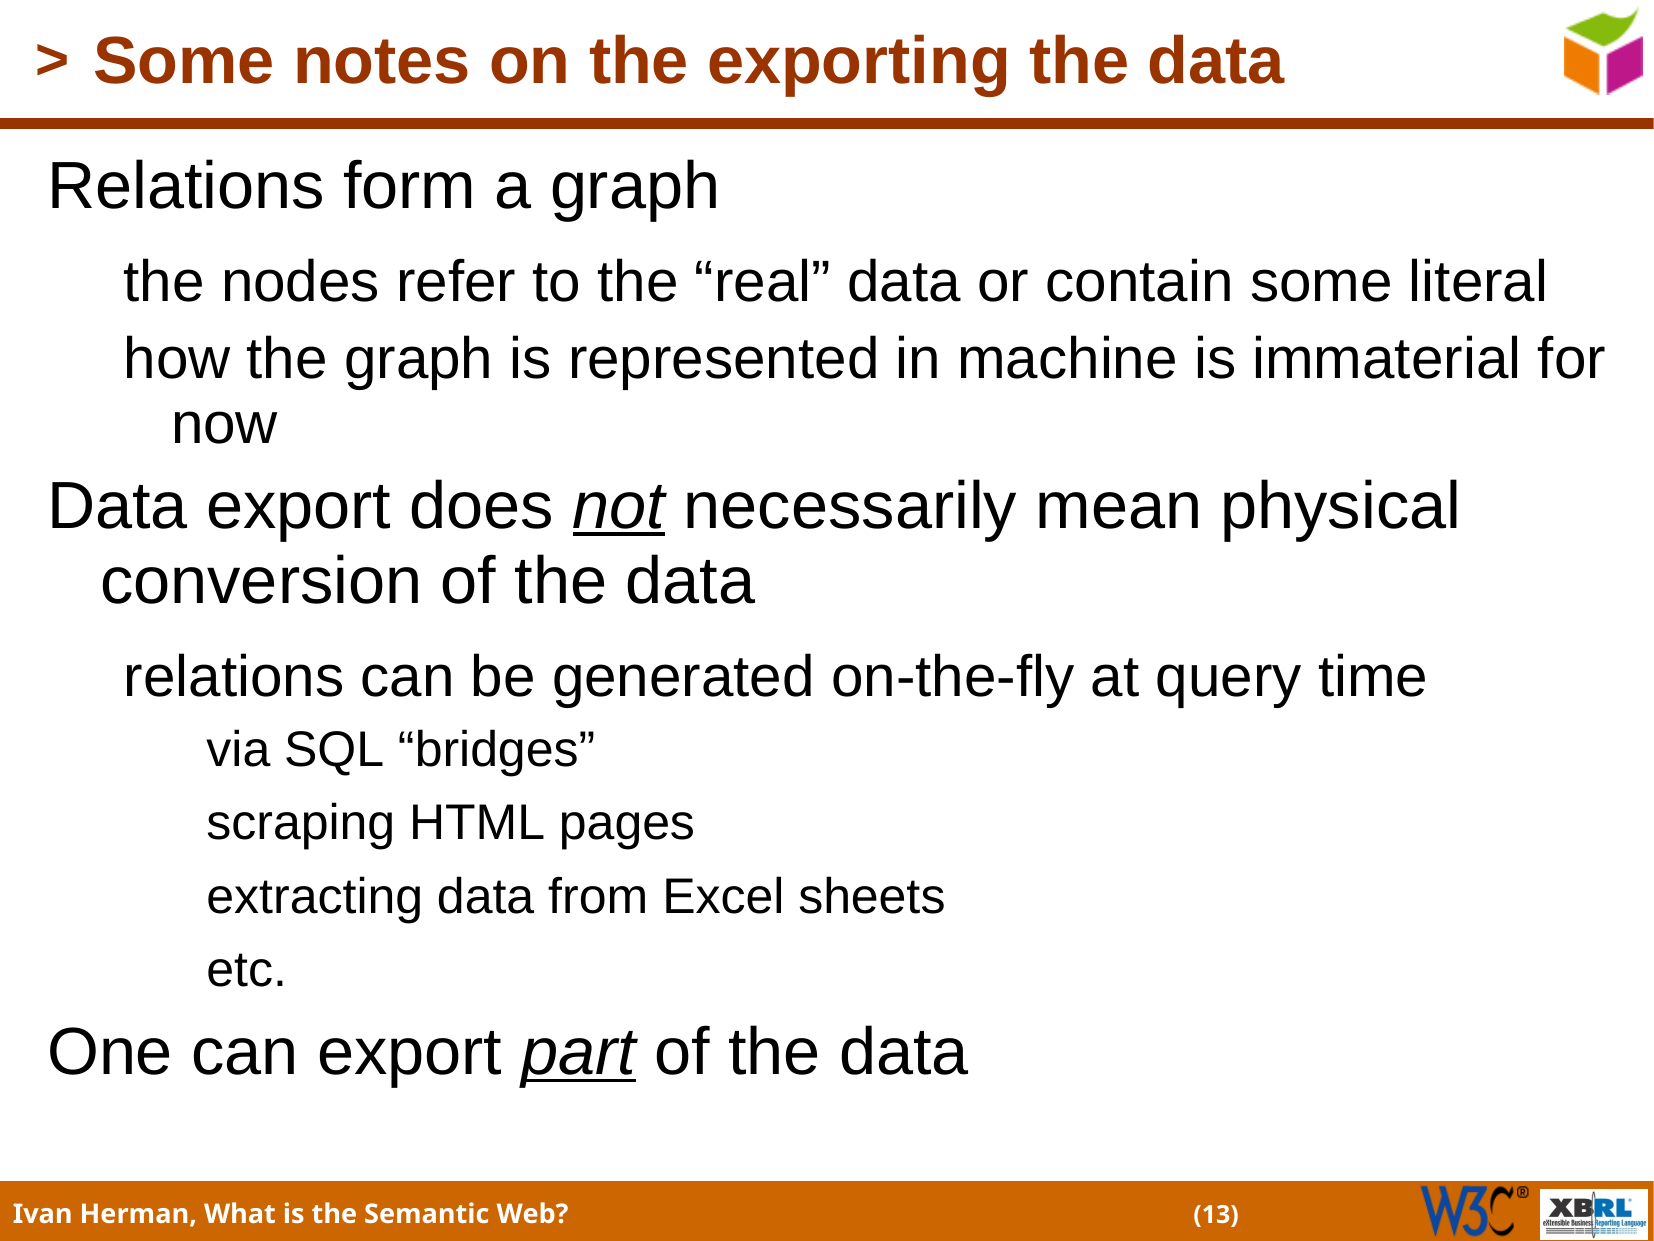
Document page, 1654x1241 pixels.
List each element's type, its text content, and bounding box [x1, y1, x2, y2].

picture [1564, 5, 1643, 95]
picture [1540, 1189, 1648, 1240]
picture [1417, 1183, 1533, 1240]
title Some notes on the exporting the data [93, 0, 1493, 119]
list Relations form a graph the nodes refer to the “real” data or contain some literal how the graph is represented in machine is immaterial for now Data export does not necessarily mean physical conversion of the data relations can be generated on-the-fly at query time via SQL “bridges” scraping HTML pages extracting data from Excel sheets etc. One can export part of the data [29, 147, 1624, 1119]
